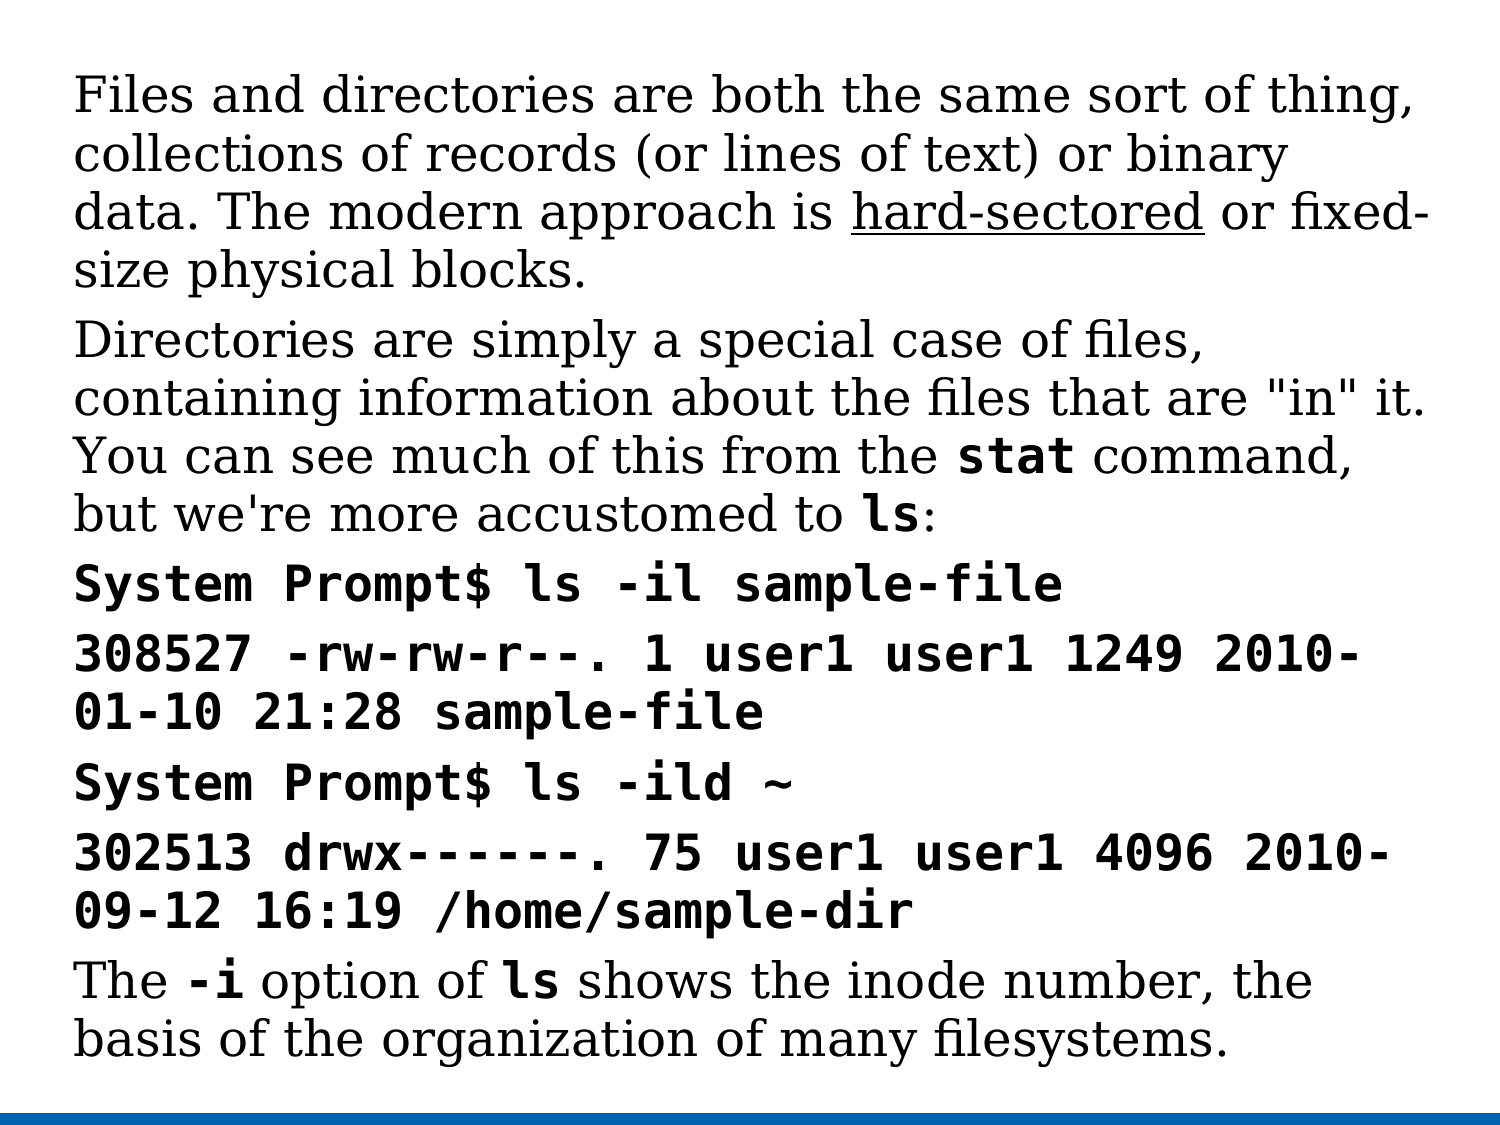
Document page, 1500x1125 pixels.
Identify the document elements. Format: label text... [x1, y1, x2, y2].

text_box Files and directories are both the same sort of thing, collections of records (or lines of text) or binary data. The modern approach is hard-sectored or fixed-size physical blocks. Directories are simply a special case of files, containing information about the files that are "in" it. You can see much of this from the stat command, but we're more accustomed to ls: System Prompt$ ls -il sample-file 308527 -rw-rw-r--. 1 user1 user1 1249 2010-01-10 21:28 sample-file System Prompt$ ls -ild ~ 302513 drwx------. 75 user1 user1 4096 2010-09-12 16:19 /home/sample-dir The -i option of ls shows the inode number, the basis of the organization of many filesystems. [59, 59, 1447, 1076]
